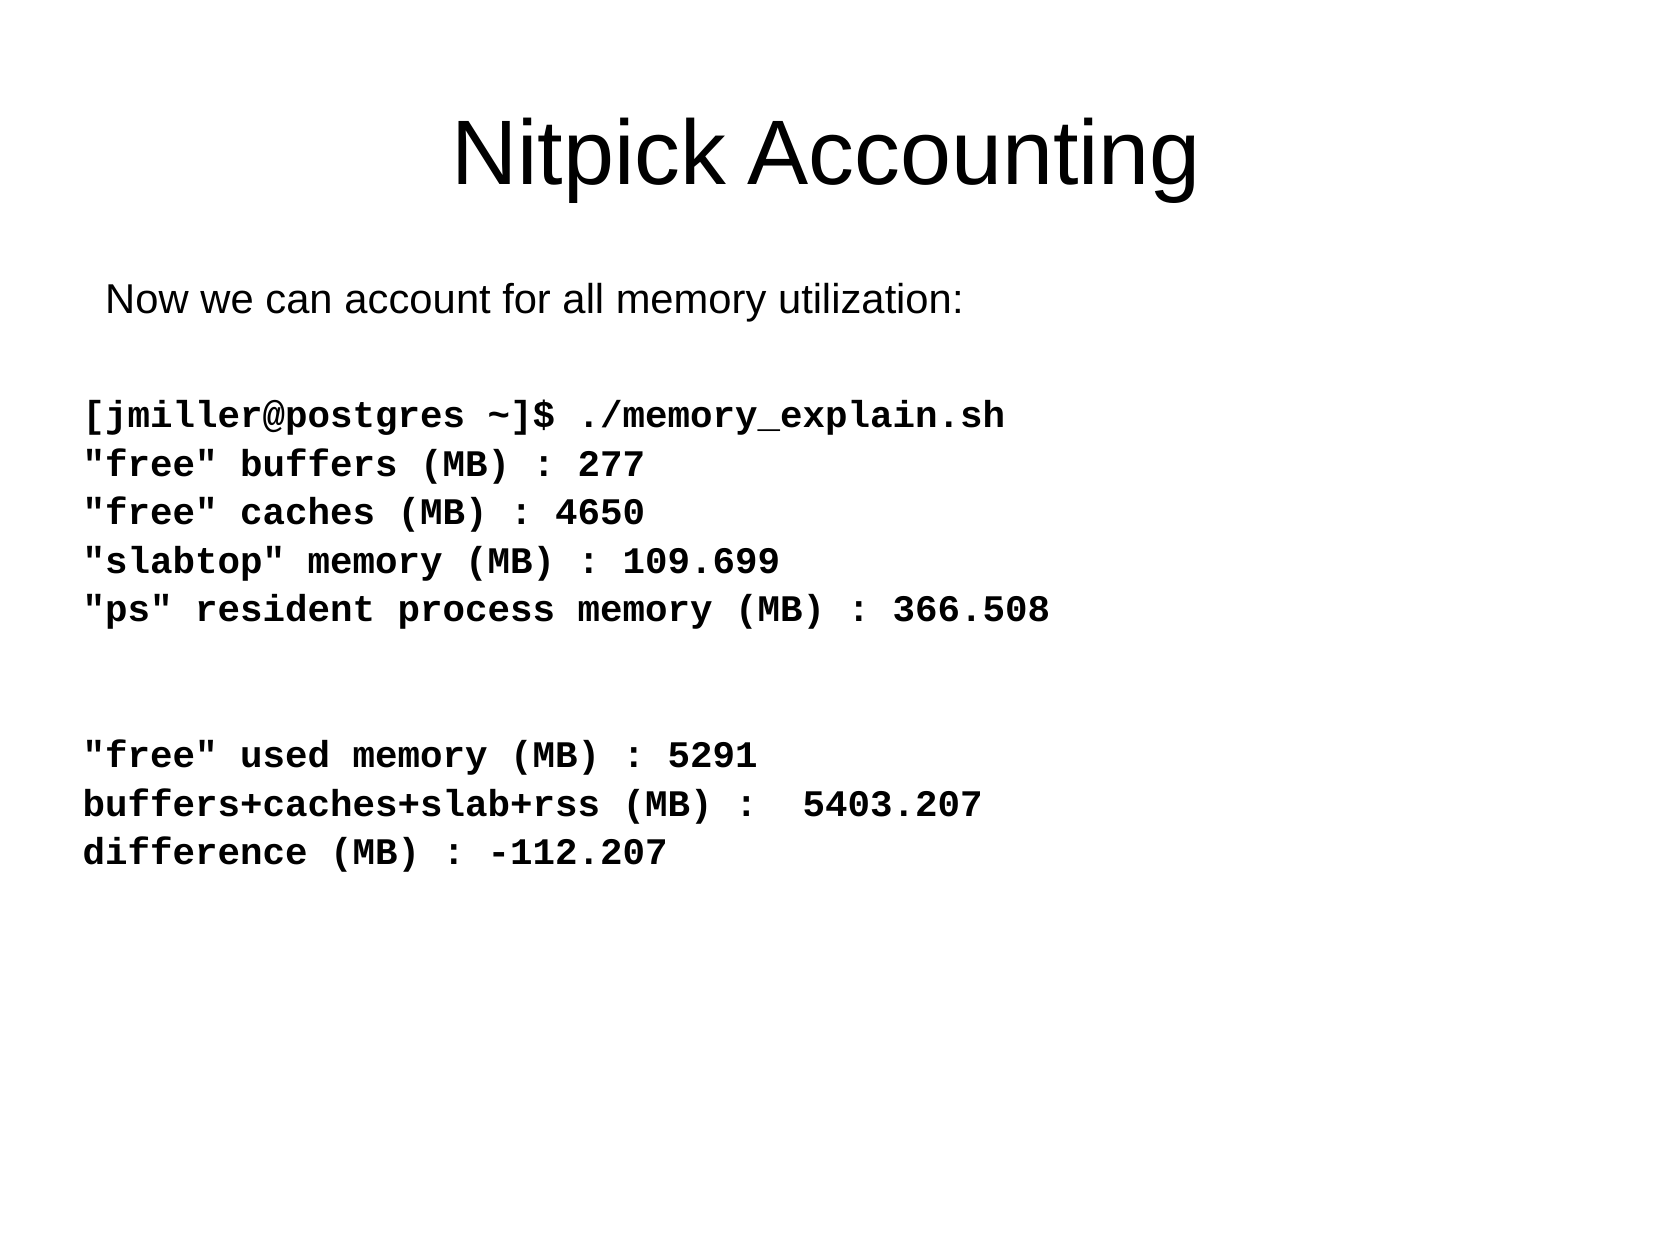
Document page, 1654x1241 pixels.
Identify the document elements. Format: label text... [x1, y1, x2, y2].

text_box Now we can account for all memory utilization: [90, 268, 991, 331]
title Nitpick Accounting [82, 49, 1571, 257]
list [jmiller@postgres ~]$ ./memory_explain.sh "free" buffers (MB) : 277 "free" caches (MB) : 4650 "slabtop" memory (MB) : 109.699 "ps" resident process memory (MB) : 366.508 "free" used memory (MB) : 5291 buffers+caches+slab+rss (MB) : 5403.207 difference (MB) : -112.207 [82, 396, 1571, 876]
